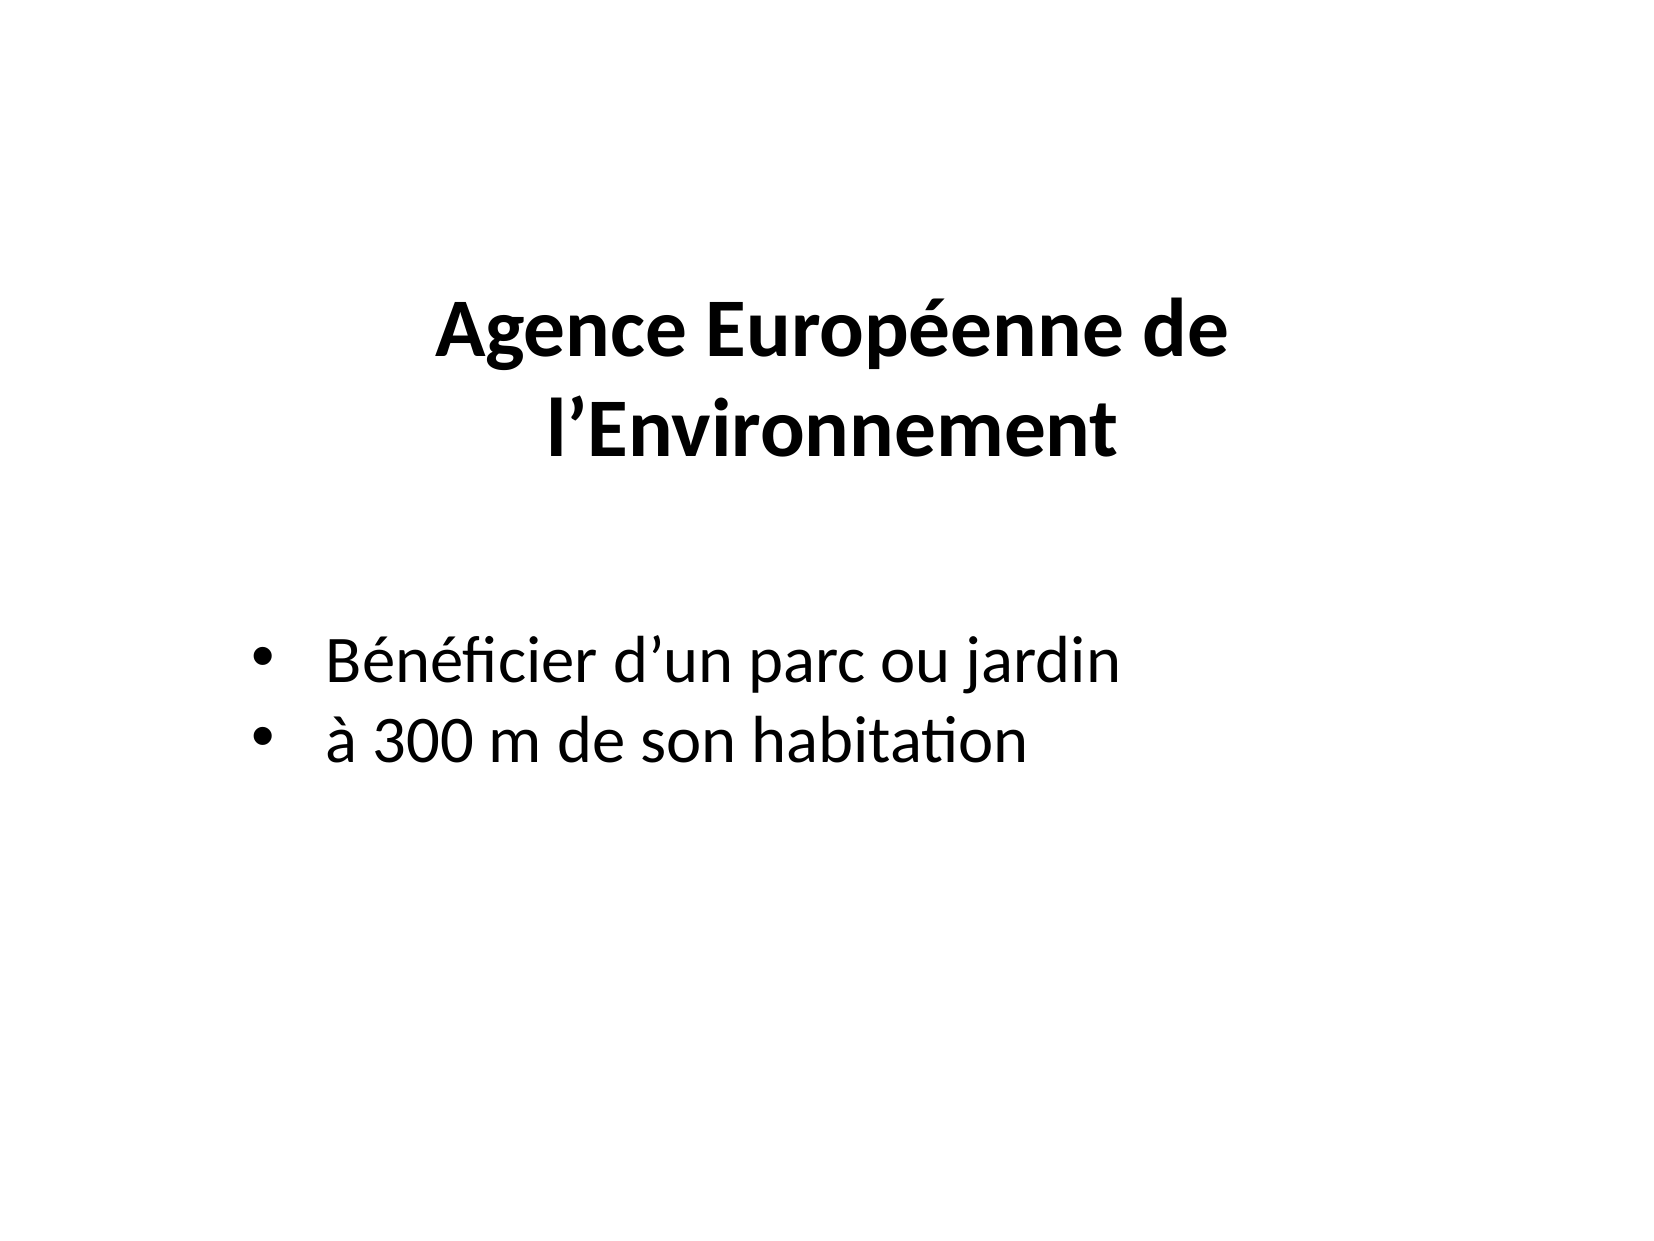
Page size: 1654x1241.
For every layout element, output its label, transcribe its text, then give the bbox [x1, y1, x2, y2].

text_box Bénéficier d’un parc ou jardin à 300 m de son habitation [236, 608, 1371, 783]
text_box Agence Européenne de l’Environnement [135, 265, 1530, 481]
